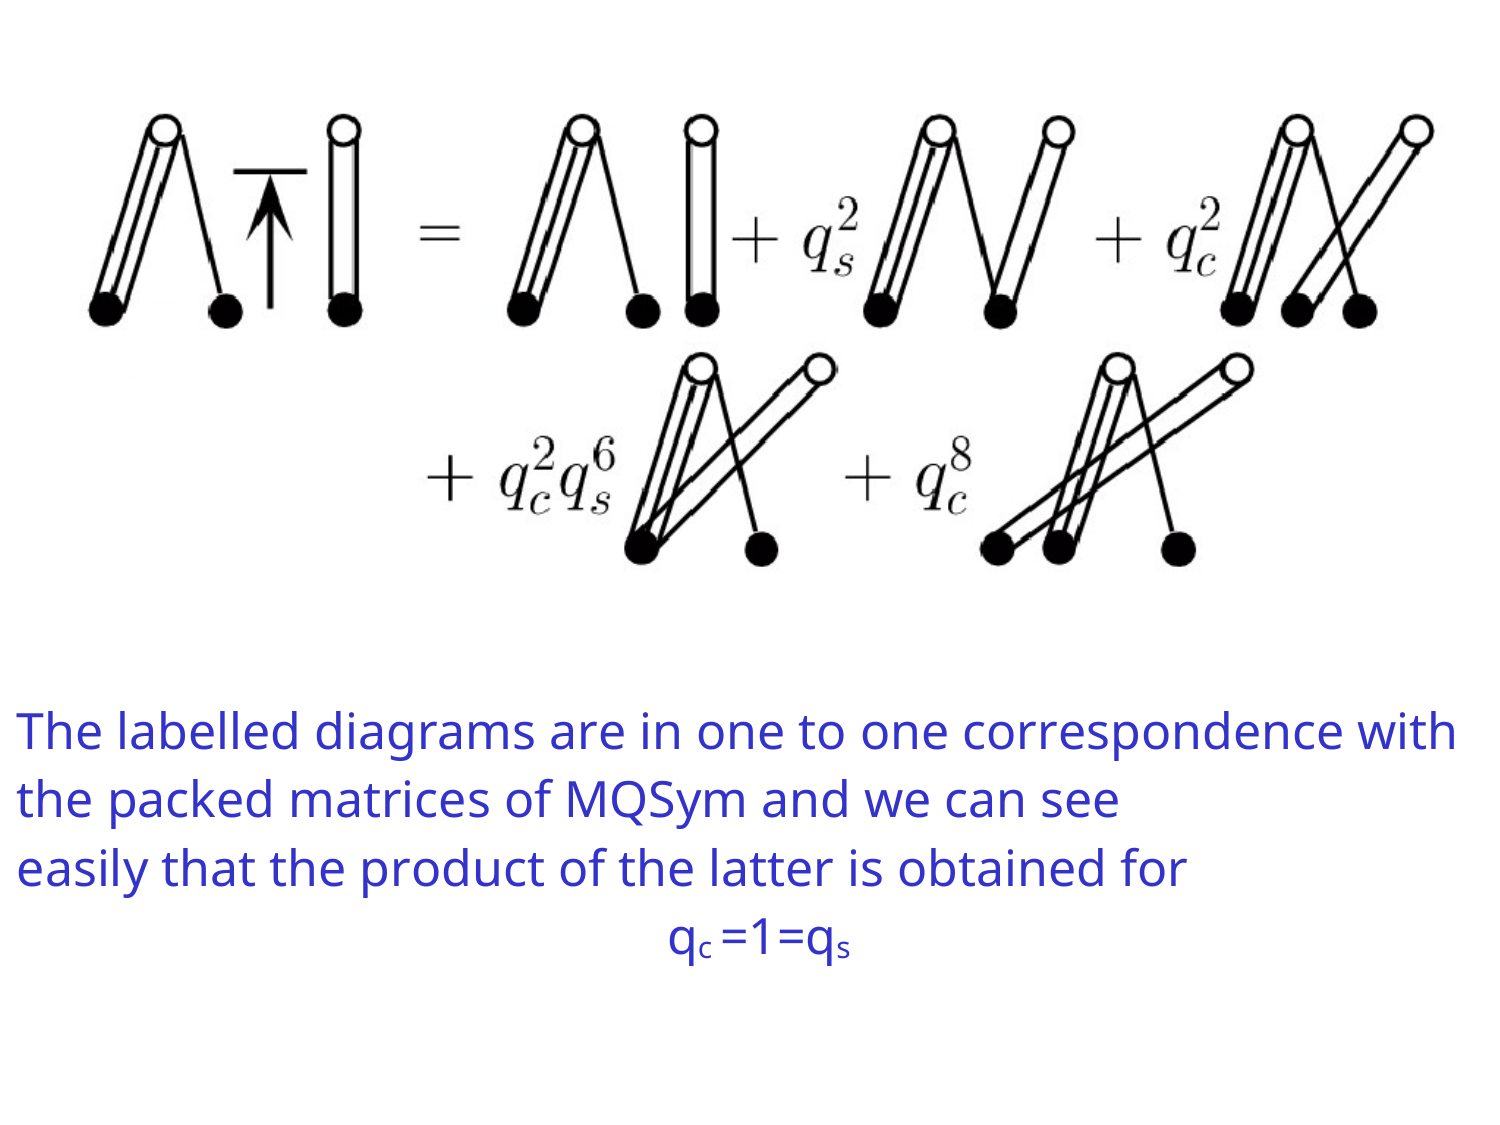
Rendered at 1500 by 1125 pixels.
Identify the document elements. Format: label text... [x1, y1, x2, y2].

text_box The labelled diagrams are in one to one correspondence with the packed matrices of MQSym and we can see easily that the product of the latter is obtained for qc =1=qs [2, 688, 1500, 1005]
picture [3, 6, 1500, 625]
